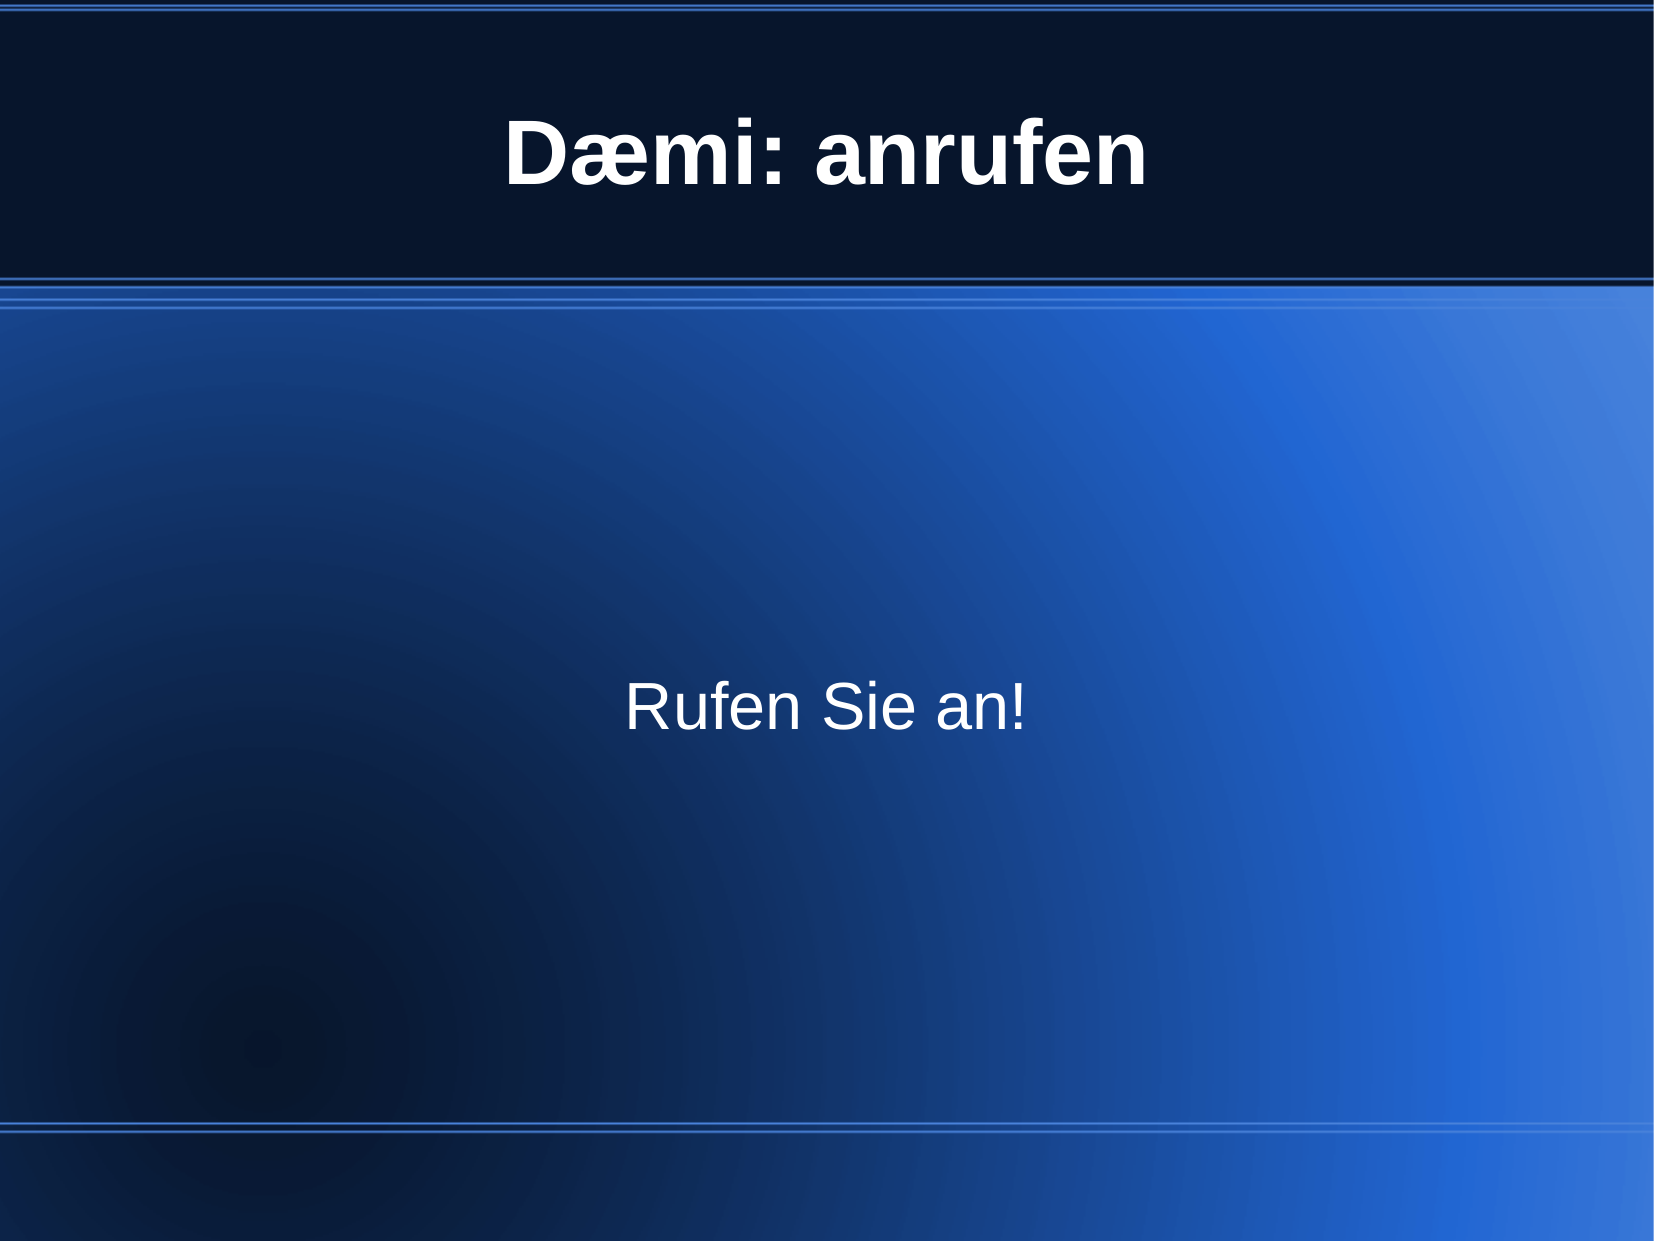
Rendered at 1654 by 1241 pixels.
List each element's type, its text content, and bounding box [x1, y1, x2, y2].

subtitle Rufen Sie an! [82, 362, 1571, 1050]
title Dæmi: anrufen [82, 56, 1571, 250]
picture [0, 0, 1654, 1241]
